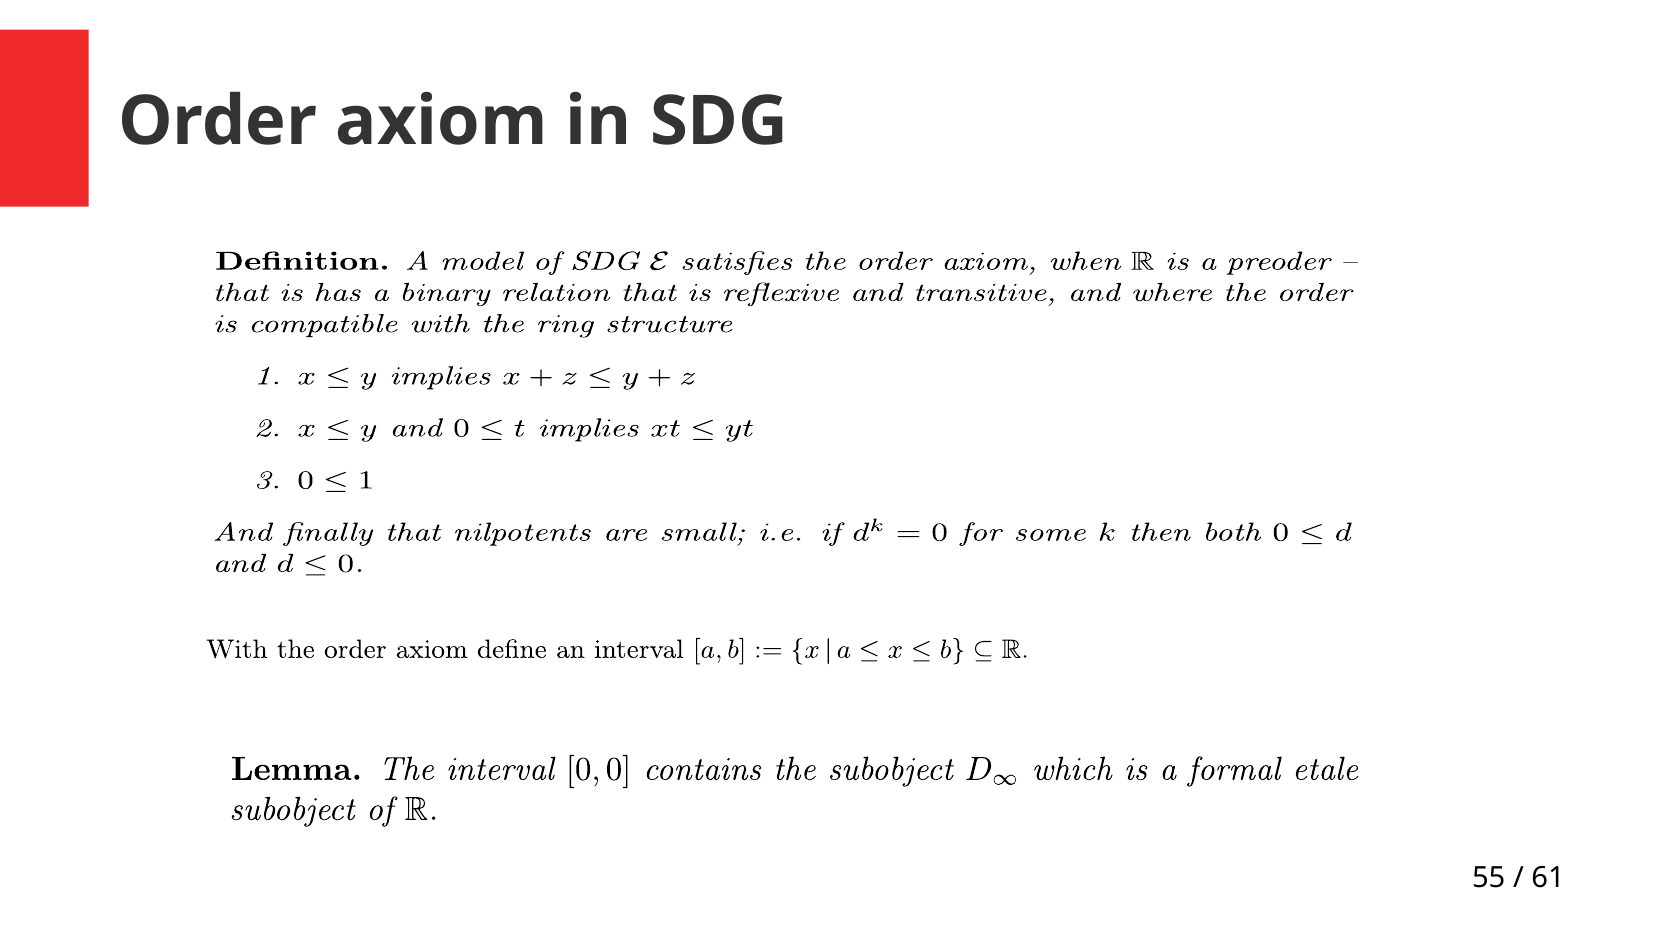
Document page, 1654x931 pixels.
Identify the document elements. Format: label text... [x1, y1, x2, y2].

title Order axiom in SDG [118, 29, 1595, 207]
text_box [206, 637, 1027, 665]
text_box [230, 754, 1359, 827]
text_box [214, 250, 1359, 576]
